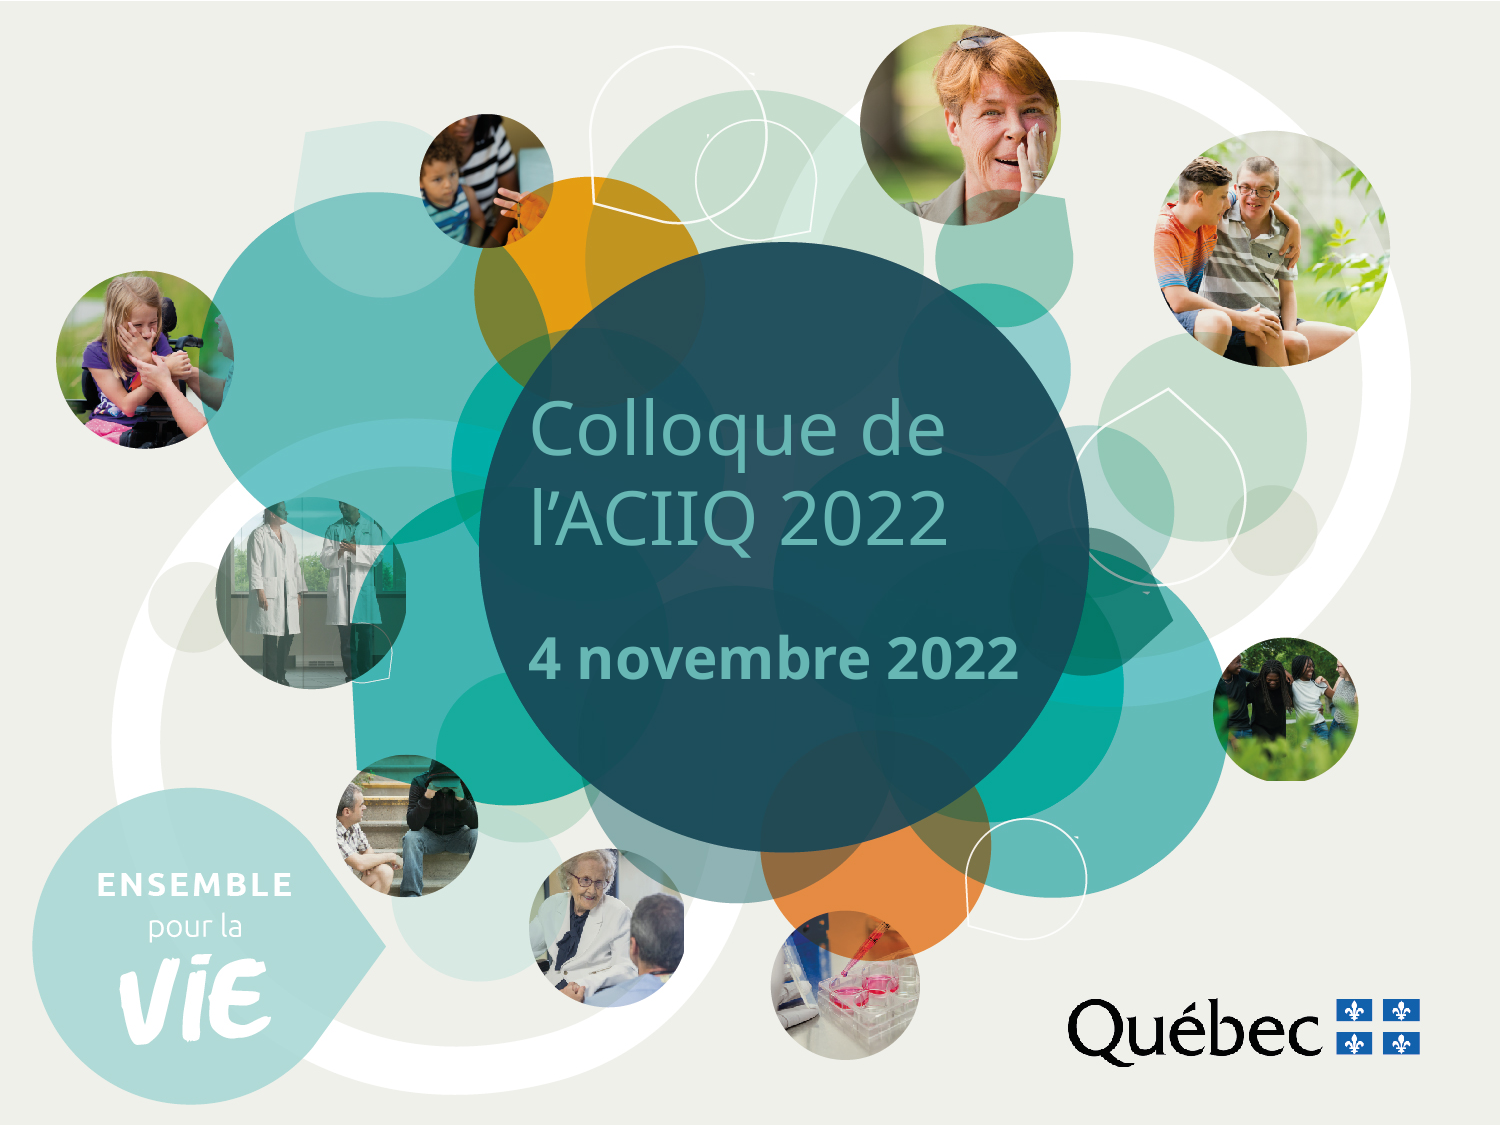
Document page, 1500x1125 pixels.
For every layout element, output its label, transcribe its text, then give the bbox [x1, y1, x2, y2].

picture [0, 1, 1500, 1125]
title Colloque de l’ACIIQ 2022 4 novembre 2022 [513, 373, 1058, 740]
